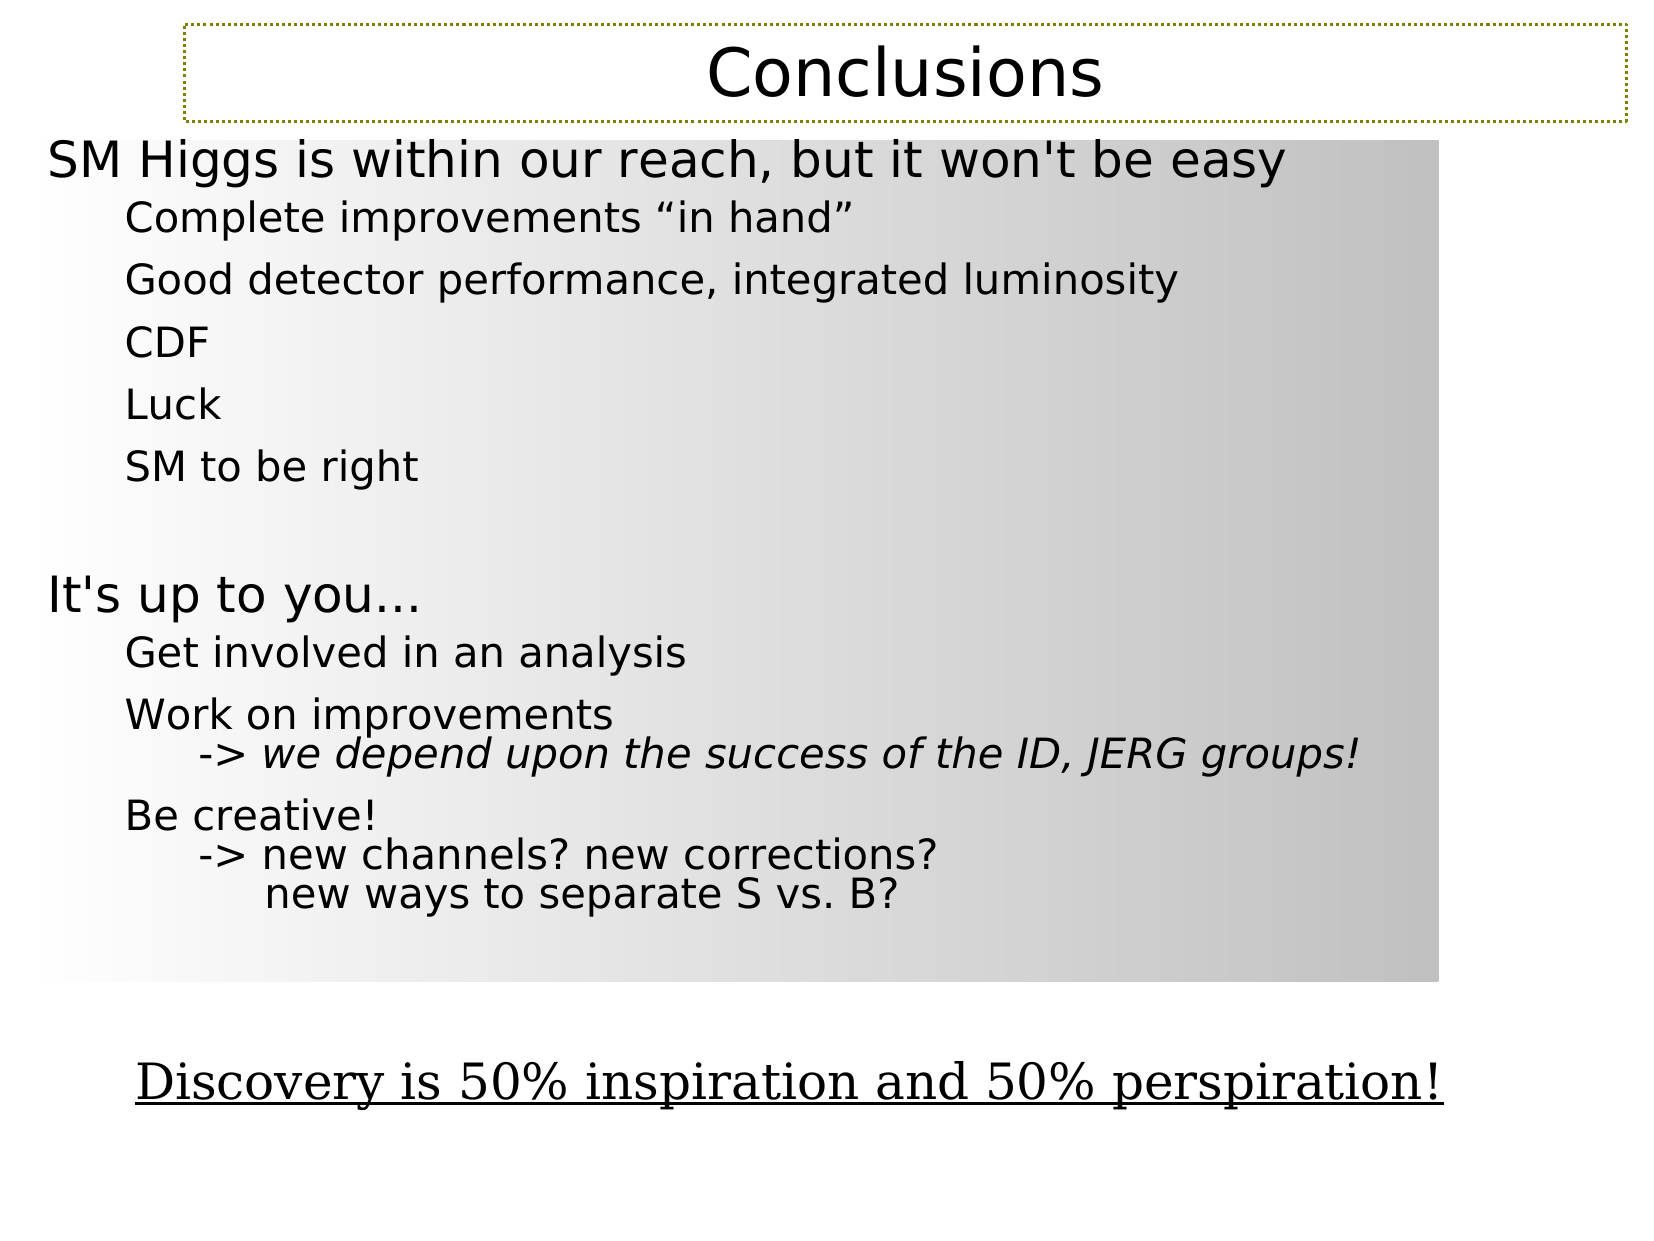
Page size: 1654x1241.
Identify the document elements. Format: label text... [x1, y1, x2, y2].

text_box Discovery is 50% inspiration and 50% perspiration! [135, 1052, 1499, 1111]
title Conclusions [184, 24, 1627, 122]
list SM Higgs is within our reach, but it won't be easy Complete improvements “in hand” Good detector performance, integrated luminosity CDF Luck SM to be right It's up to you... Get involved in an analysis Work on improvements -> we depend upon the success of the ID, JERG groups! Be creative! -> new channels? new corrections? new ways to separate S vs. B? [30, 140, 1439, 982]
